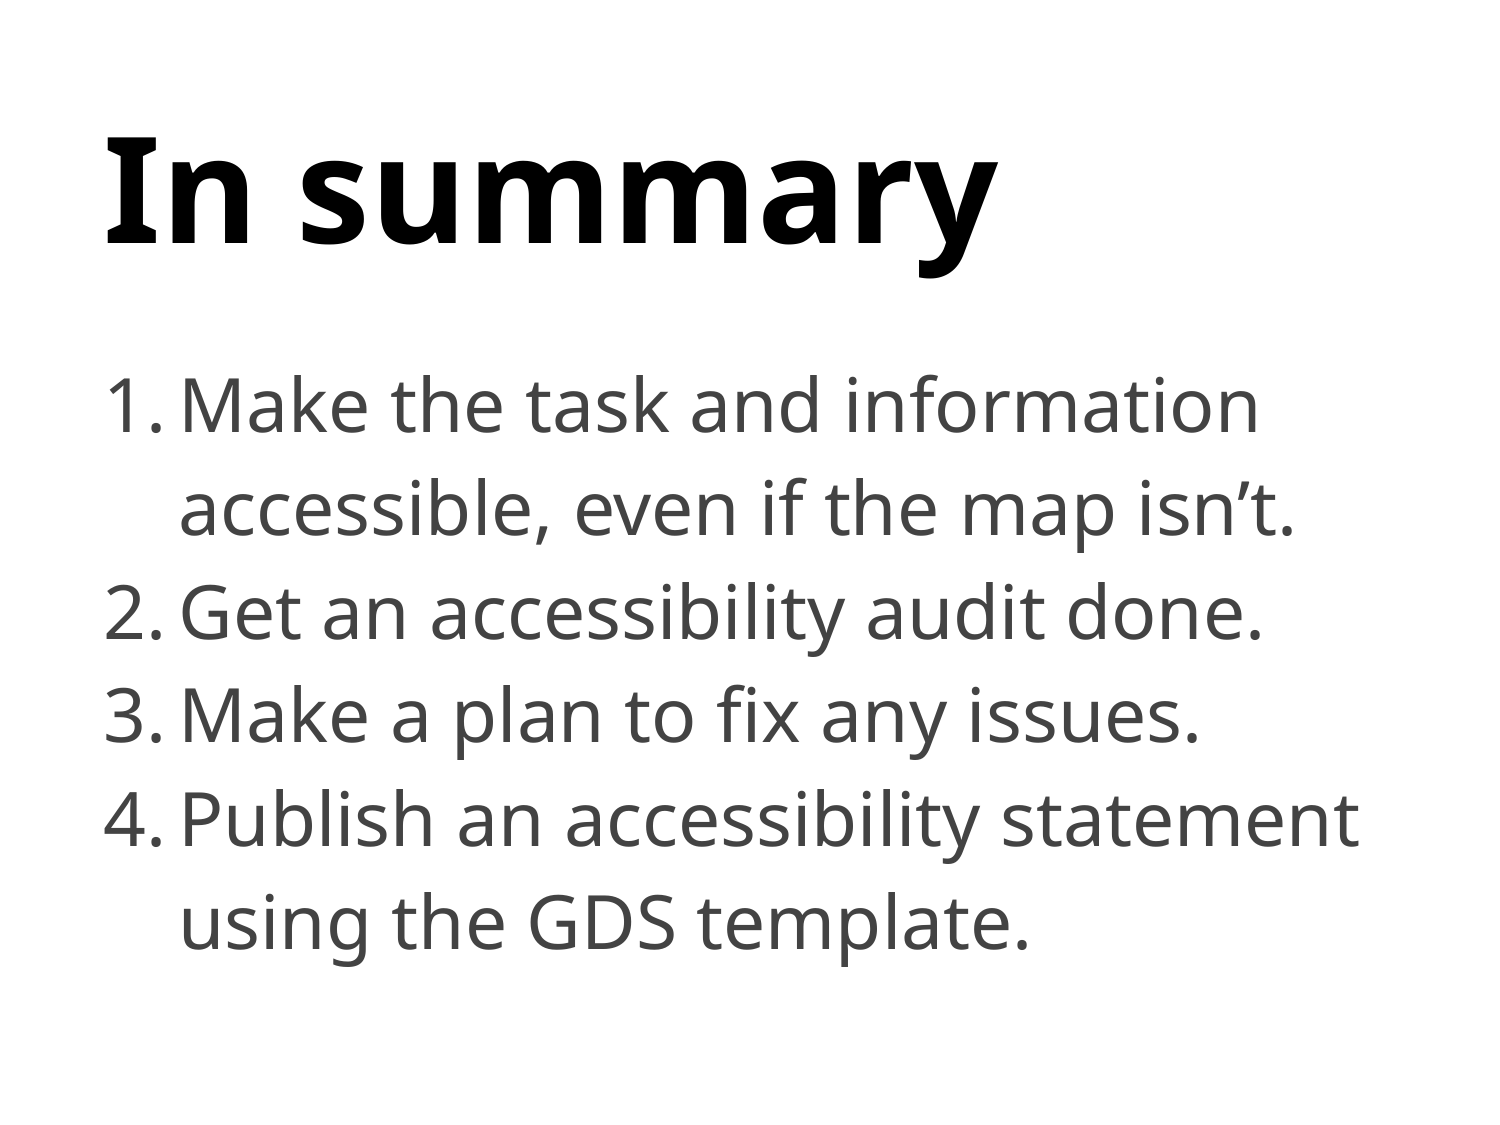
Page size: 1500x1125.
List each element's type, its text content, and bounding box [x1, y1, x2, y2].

text_box In summary [88, 80, 1500, 289]
list Make the task and information accessible, even if the map isn’t. Get an accessibility audit done. Make a plan to fix any issues. Publish an accessibility statement using the GDS template. [88, 328, 1500, 1000]
